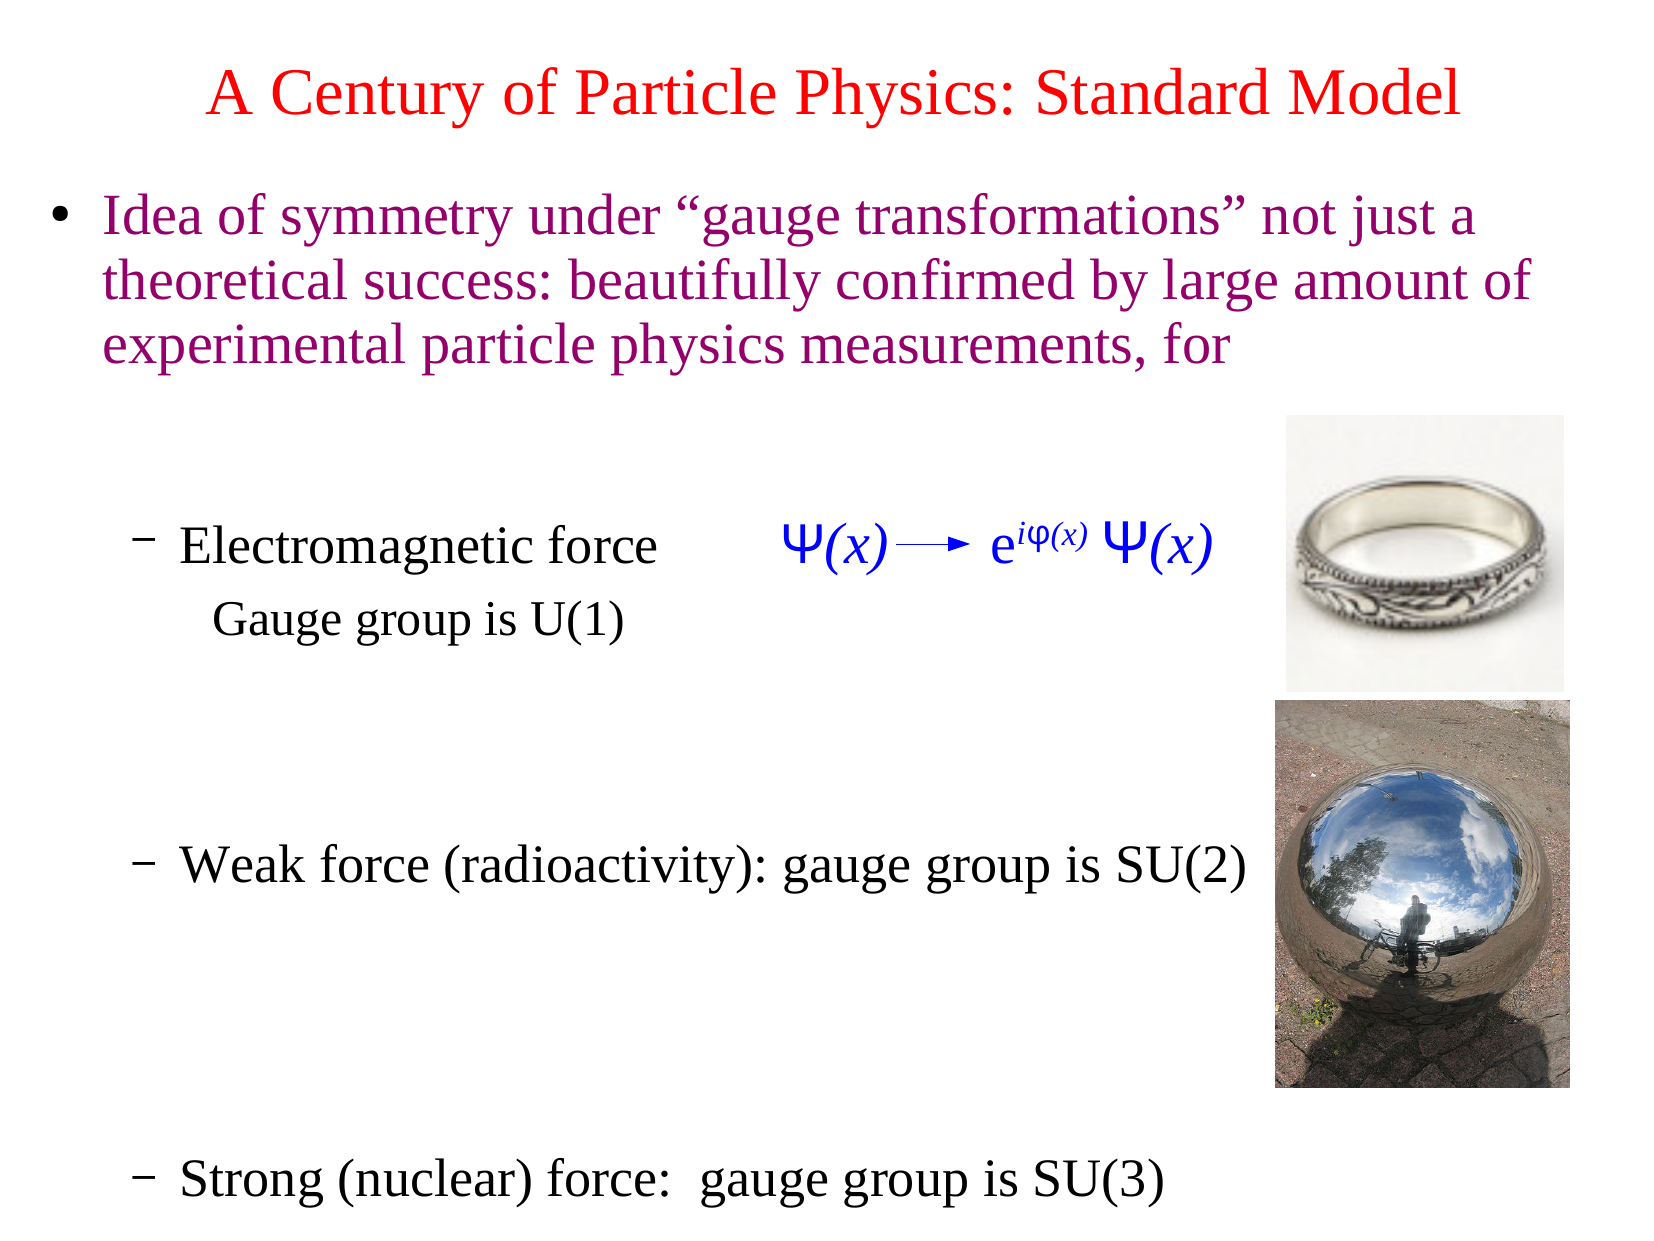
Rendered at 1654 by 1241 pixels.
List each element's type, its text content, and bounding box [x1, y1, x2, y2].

title A Century of Particle Physics: Standard Model [128, 0, 1541, 182]
list Electromagnetic force Ψ(x) eiφ(x) Ψ(x) Weak force (radioactivity): gauge group is SU(2) Strong (nuclear) force: gauge group is SU(3) [37, 182, 1564, 1222]
list Idea of symmetry under “gauge transformations” not just a theoretical success: beautifully confirmed by large amount of experimental particle physics measurements, for [32, 182, 1587, 1241]
text_box Gauge group is U(1) [212, 591, 625, 647]
picture [1564, 700, 1570, 1088]
